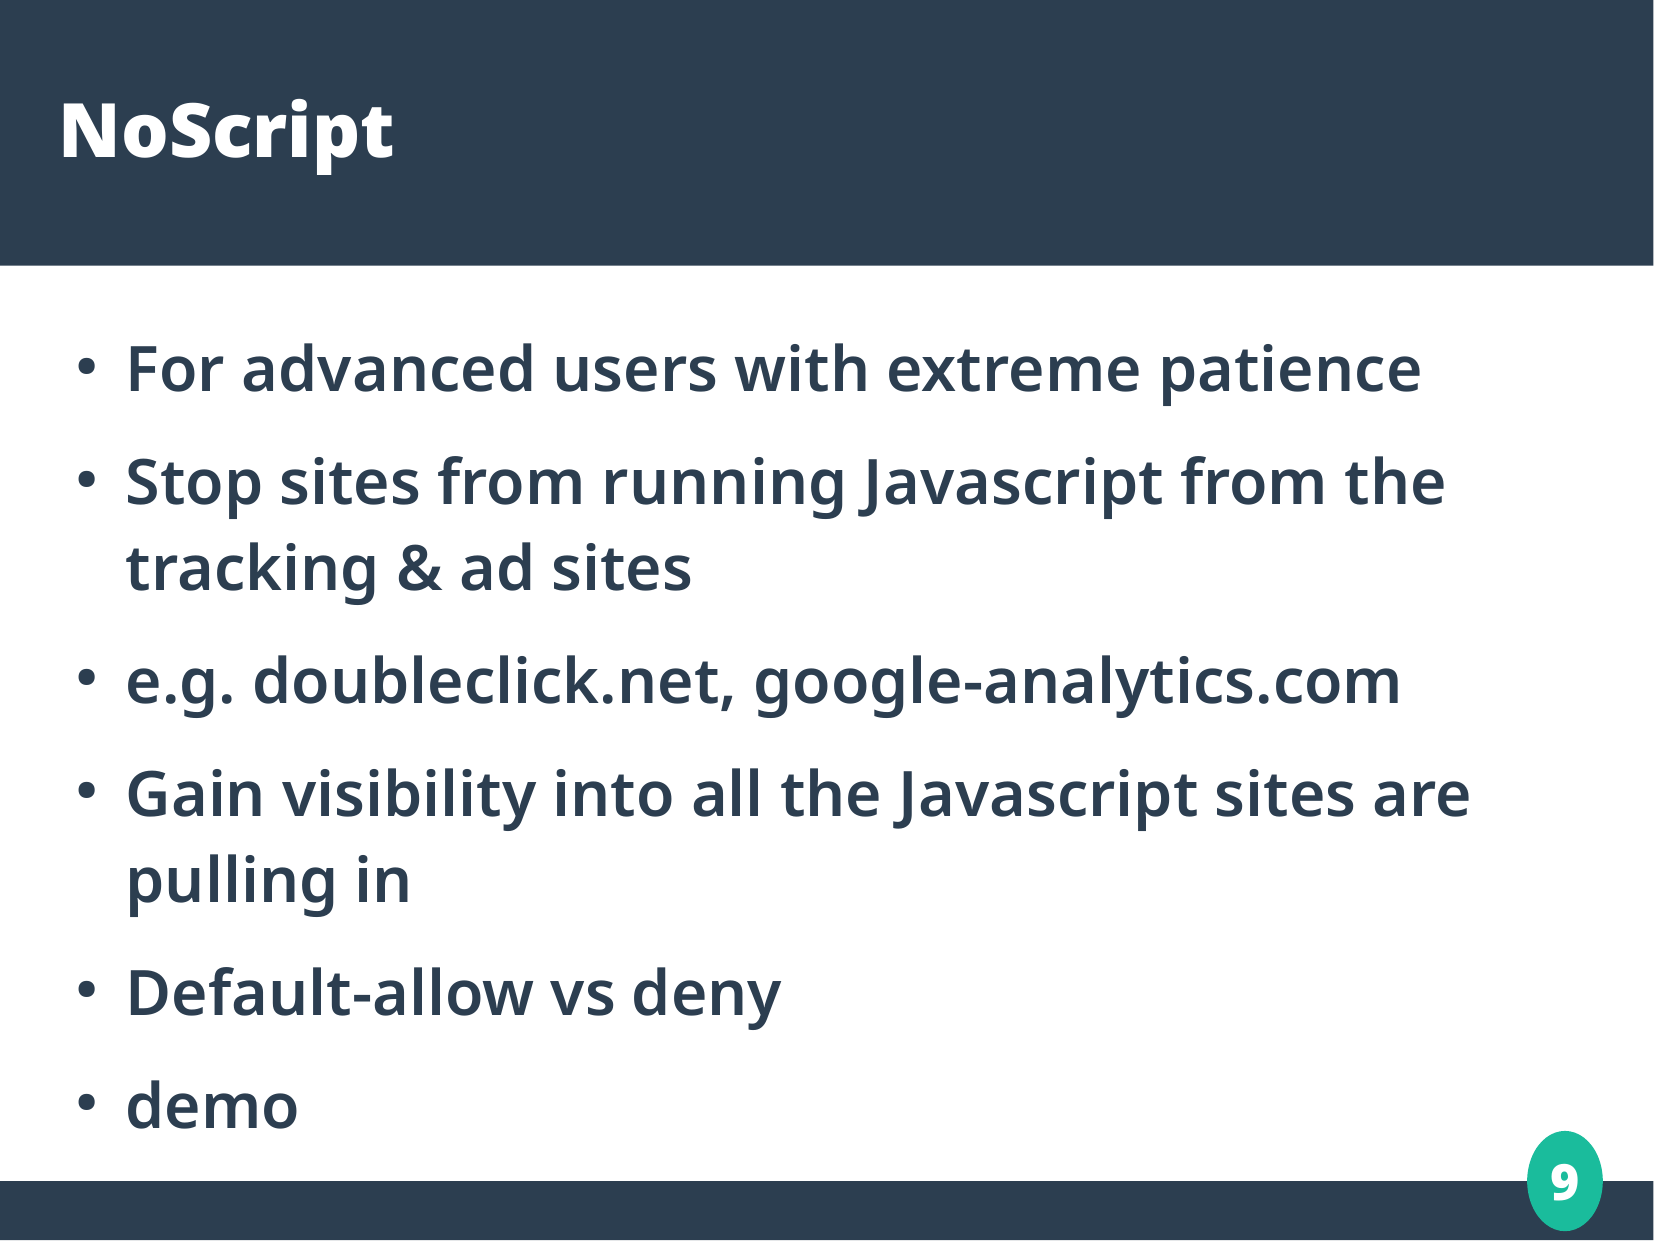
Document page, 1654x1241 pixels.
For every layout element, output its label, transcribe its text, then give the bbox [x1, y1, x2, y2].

list For advanced users with extreme patience Stop sites from running Javascript from the tracking & ad sites e.g. doubleclick.net, google-analytics.com Gain visibility into all the Javascript sites are pulling in Default-allow vs deny demo [59, 324, 1595, 1152]
title NoScript [59, 49, 1595, 207]
